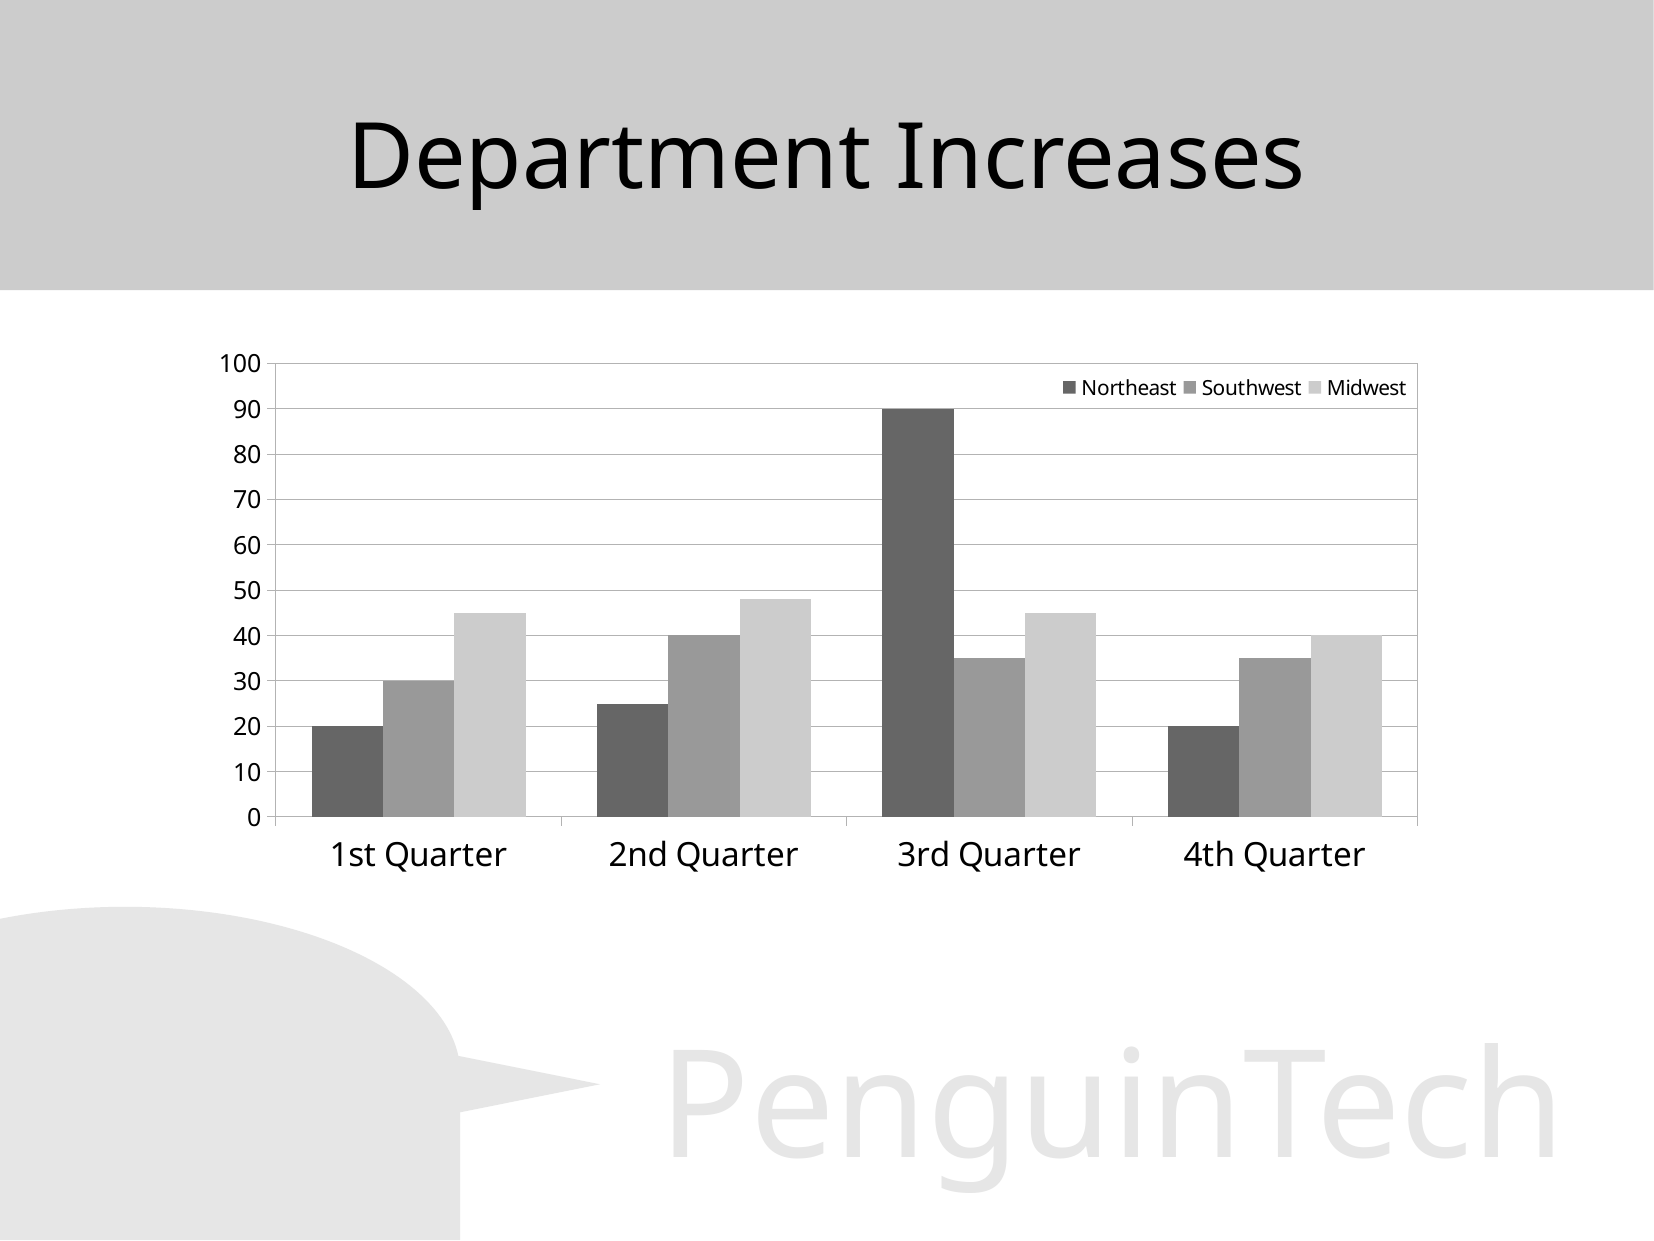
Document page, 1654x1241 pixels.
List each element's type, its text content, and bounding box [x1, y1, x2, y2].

title Department Increases [82, 101, 1571, 205]
chart [159, 293, 1495, 901]
